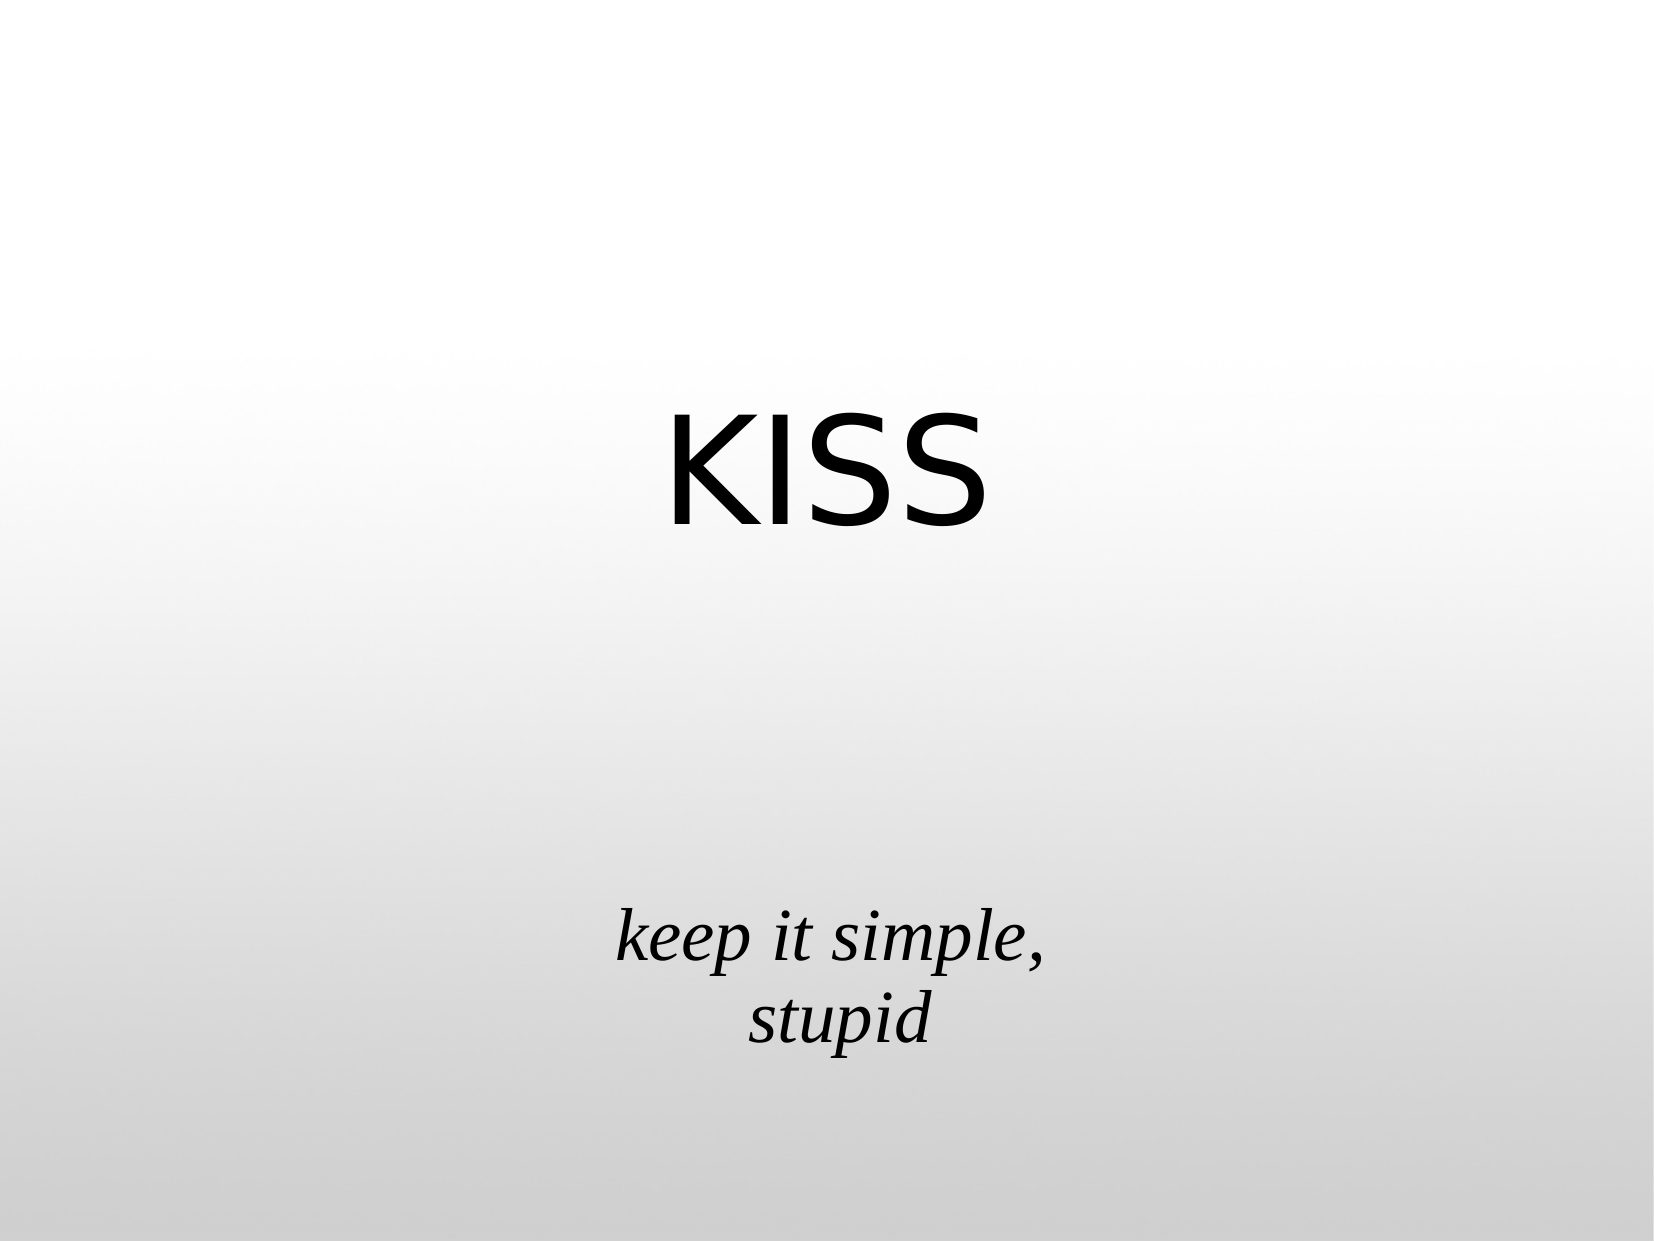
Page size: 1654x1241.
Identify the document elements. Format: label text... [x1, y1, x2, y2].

text_box KISS [645, 377, 1009, 567]
text_box keep it simple, stupid [600, 885, 1080, 1067]
picture [0, 0, 1654, 1241]
